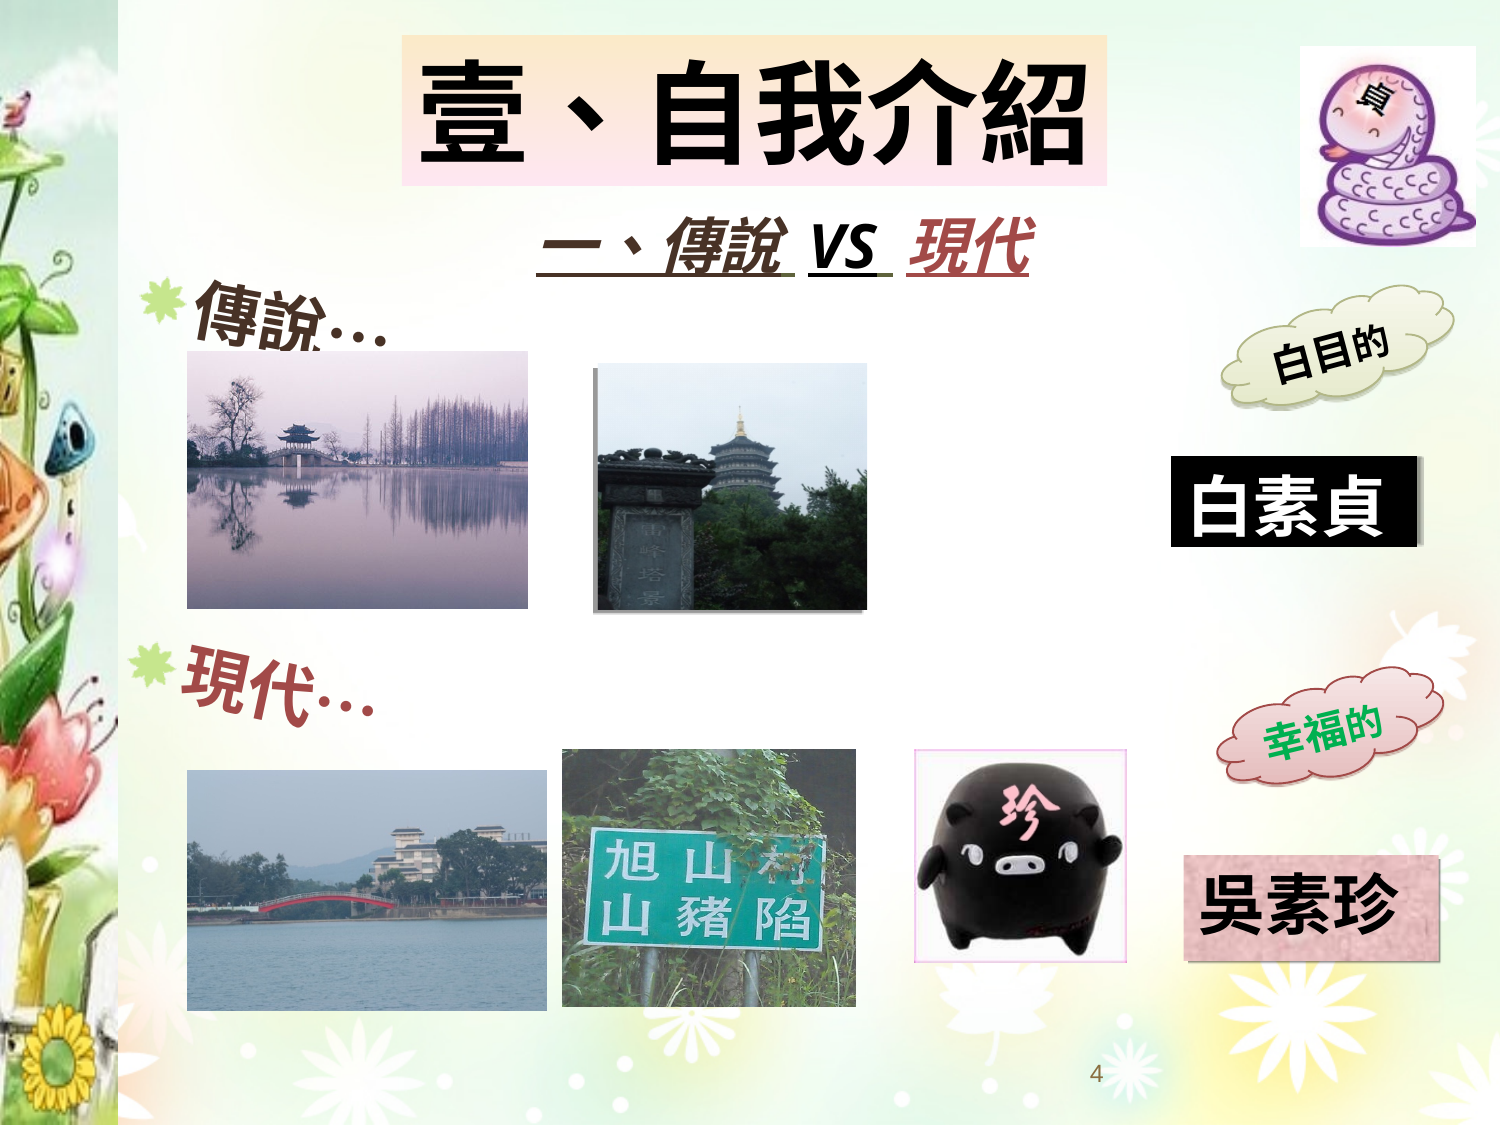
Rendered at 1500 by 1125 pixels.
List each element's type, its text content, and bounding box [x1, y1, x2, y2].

text_box 白素貞 [1171, 457, 1416, 547]
picture [0, 0, 118, 1125]
picture [597, 363, 868, 610]
text_box 吳素珍 [1183, 855, 1439, 961]
picture [914, 750, 1127, 963]
text_box 現代… [105, 609, 457, 768]
text_box 壹、自我介紹 [402, 35, 1107, 185]
picture [562, 750, 856, 1007]
picture [187, 770, 547, 1011]
picture [1300, 46, 1476, 247]
text_box 幸福的 [1217, 667, 1444, 784]
text_box 傳說… [117, 246, 468, 351]
text_box [1074, 1042, 1426, 1103]
picture [187, 351, 528, 609]
text_box 白目的 [1221, 285, 1454, 406]
list 一、傳說 VS 現代 [468, 199, 1055, 305]
